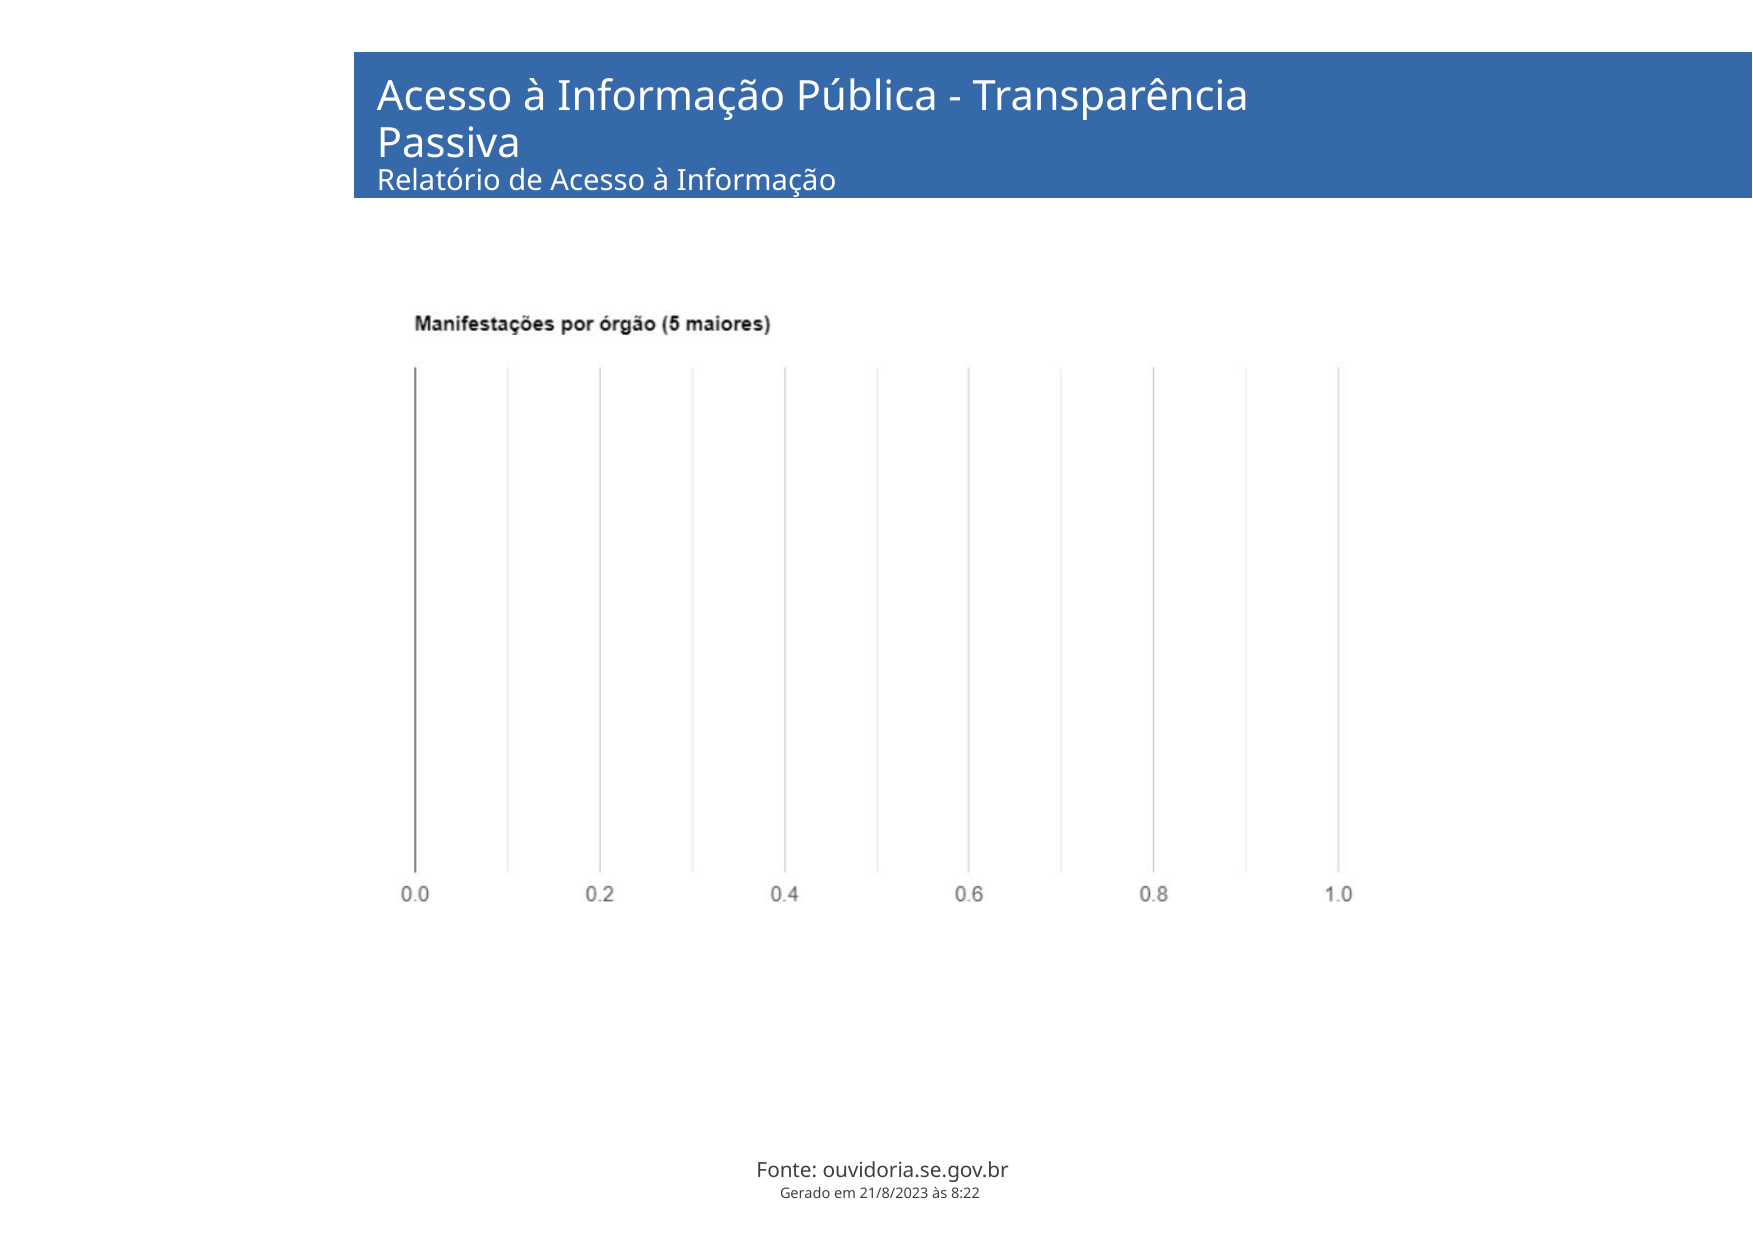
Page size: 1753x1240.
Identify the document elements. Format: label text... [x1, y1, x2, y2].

text_box Gerado em 21/8/2023 às 8:22 [780, 1184, 999, 1202]
text_box Acesso à Informação Pública - Transparência Passiva Relatório de Acesso à Informação SETURJulho a Julho de 2023 [376, 72, 1403, 228]
text_box [354, 52, 1752, 198]
text_box Fonte: ouvidoria.se.gov.br [756, 1158, 1023, 1182]
text_box [155, 211, 1599, 1028]
